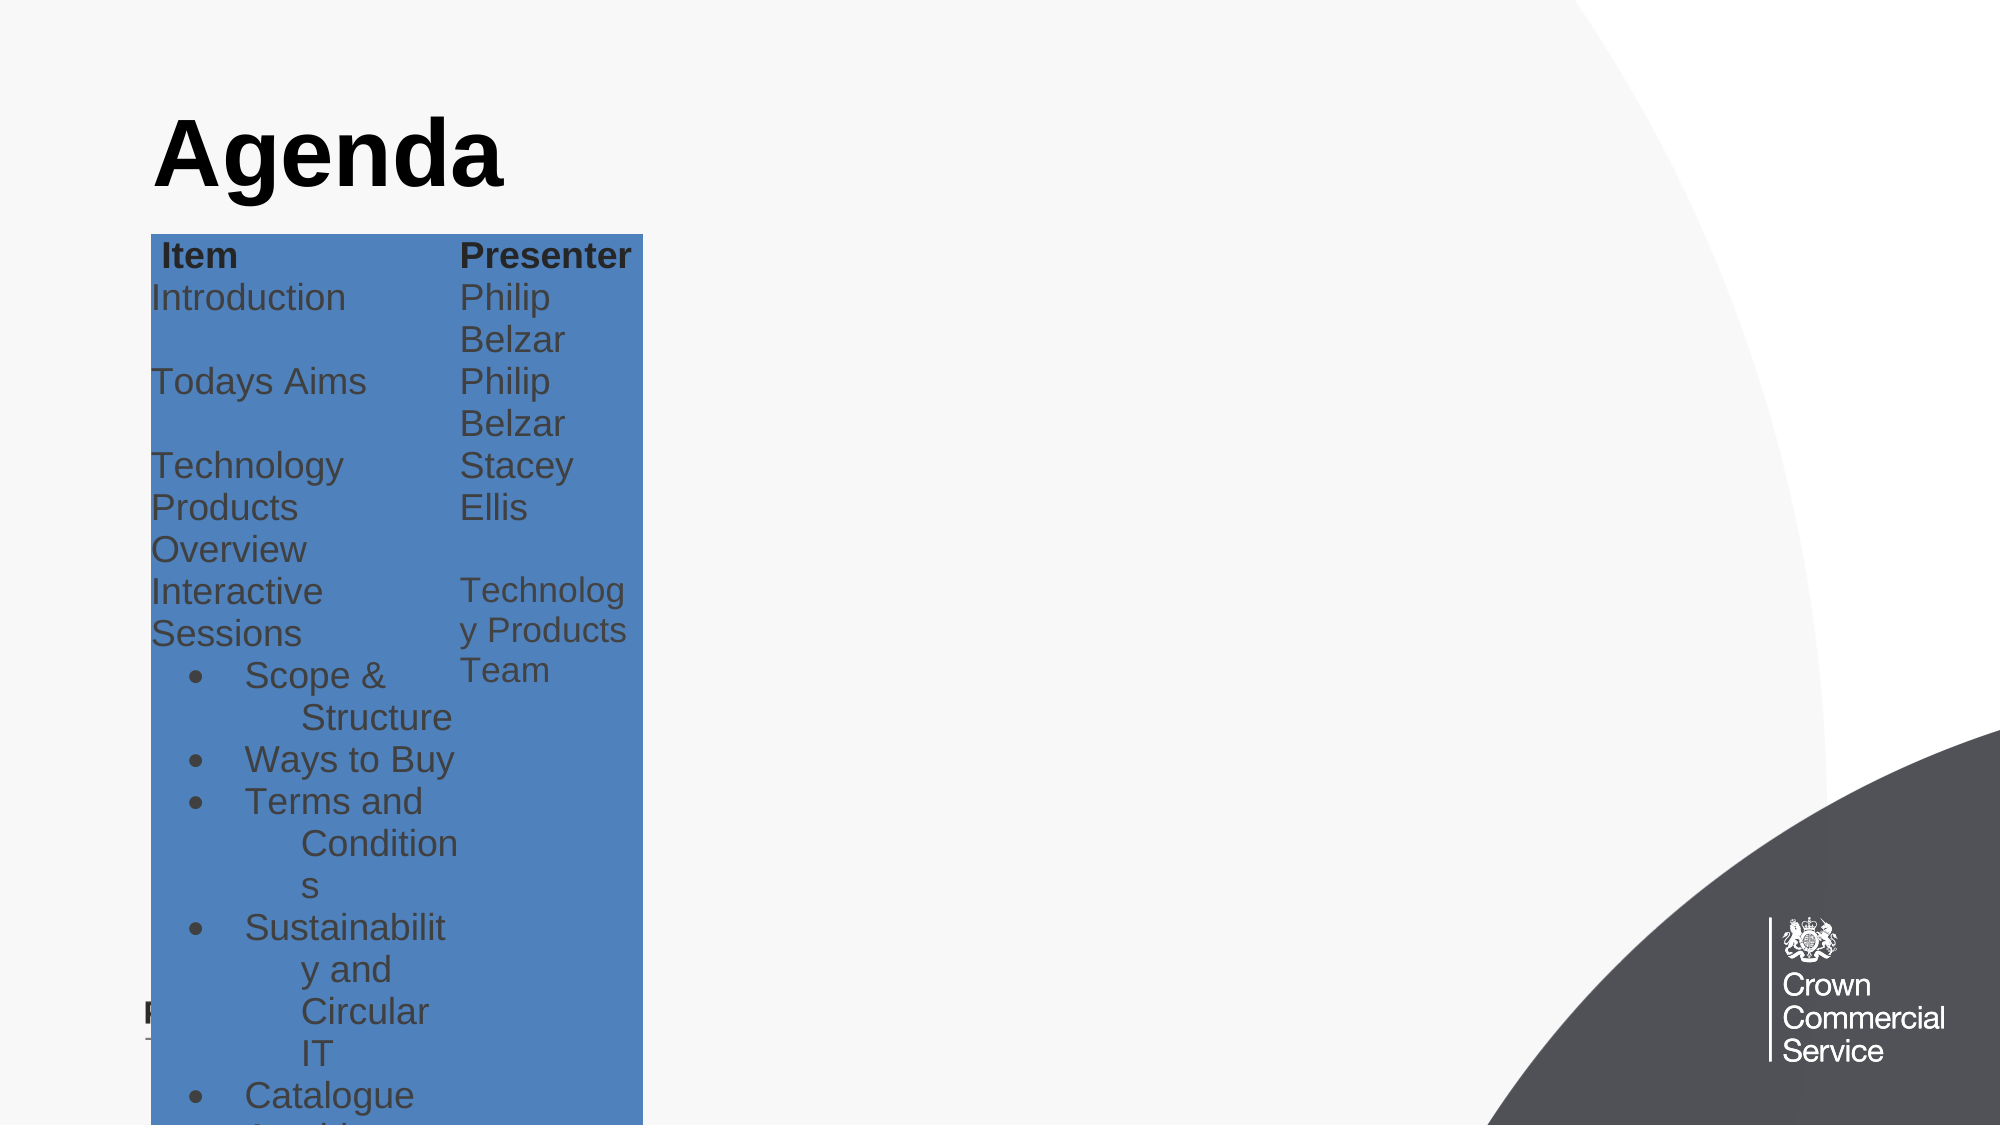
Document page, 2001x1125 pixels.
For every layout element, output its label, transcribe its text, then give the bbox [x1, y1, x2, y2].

table_cell Technology Products Team [460, 570, 643, 1125]
table_cell Todays Aims [151, 360, 460, 444]
table_header Presenter [460, 234, 643, 276]
table_cell Interactive Sessions Scope & Structure Ways to Buy Terms and Conditions Sustainability and Circular IT Catalogue Anything Else [151, 570, 460, 1125]
table_cell Philip Belzar [460, 276, 643, 360]
table_header Item [151, 234, 460, 276]
table_cell Philip Belzar [460, 360, 643, 444]
picture [1769, 917, 1944, 1063]
table_cell Stacey Ellis [460, 444, 643, 570]
title Agenda [150, 89, 1944, 235]
table_cell Introduction [151, 276, 460, 360]
table_cell Technology Products Overview [151, 444, 460, 570]
